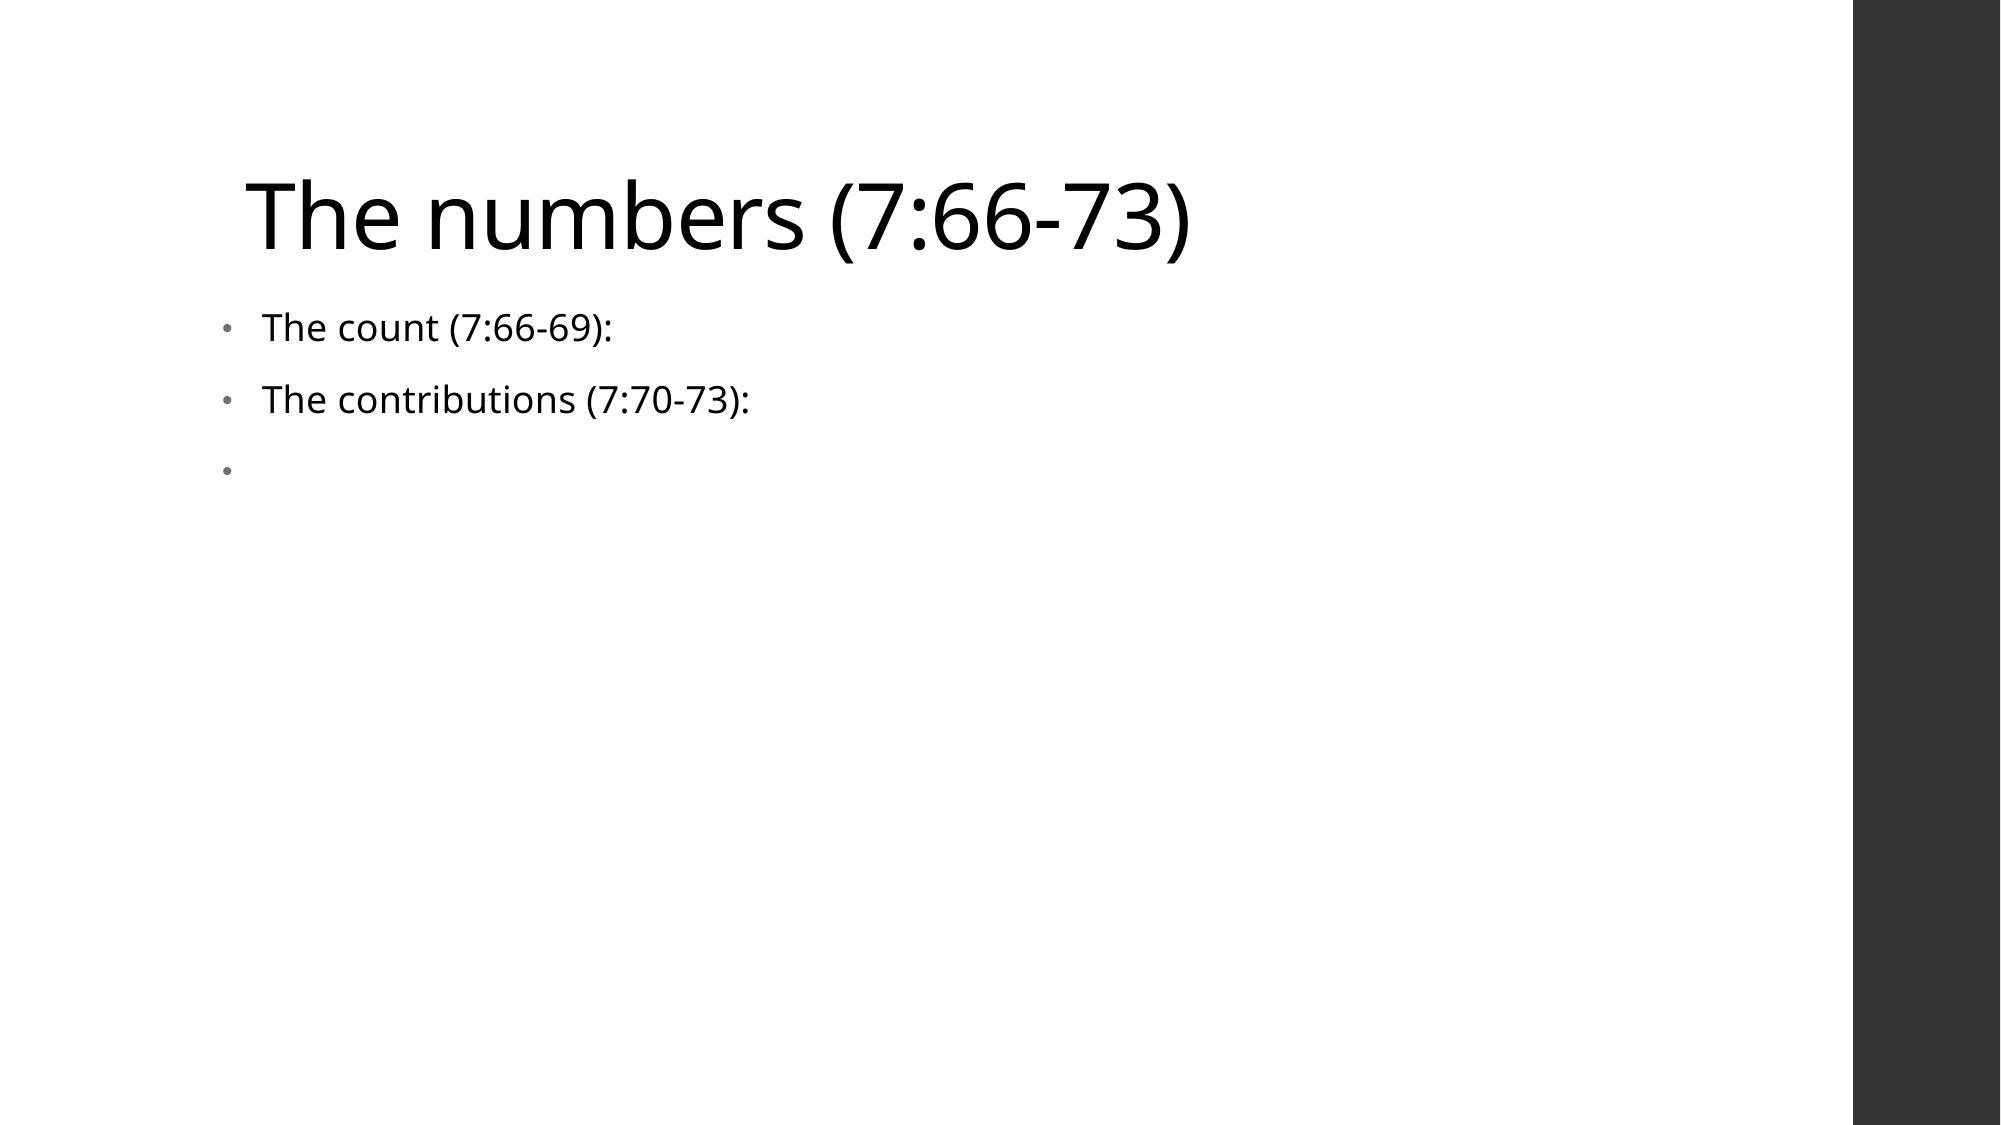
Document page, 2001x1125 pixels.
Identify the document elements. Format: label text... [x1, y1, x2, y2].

list The count (7:66-69): The contributions (7:70-73): [206, 299, 1617, 1014]
title The numbers (7:66-73) [206, 60, 1797, 278]
